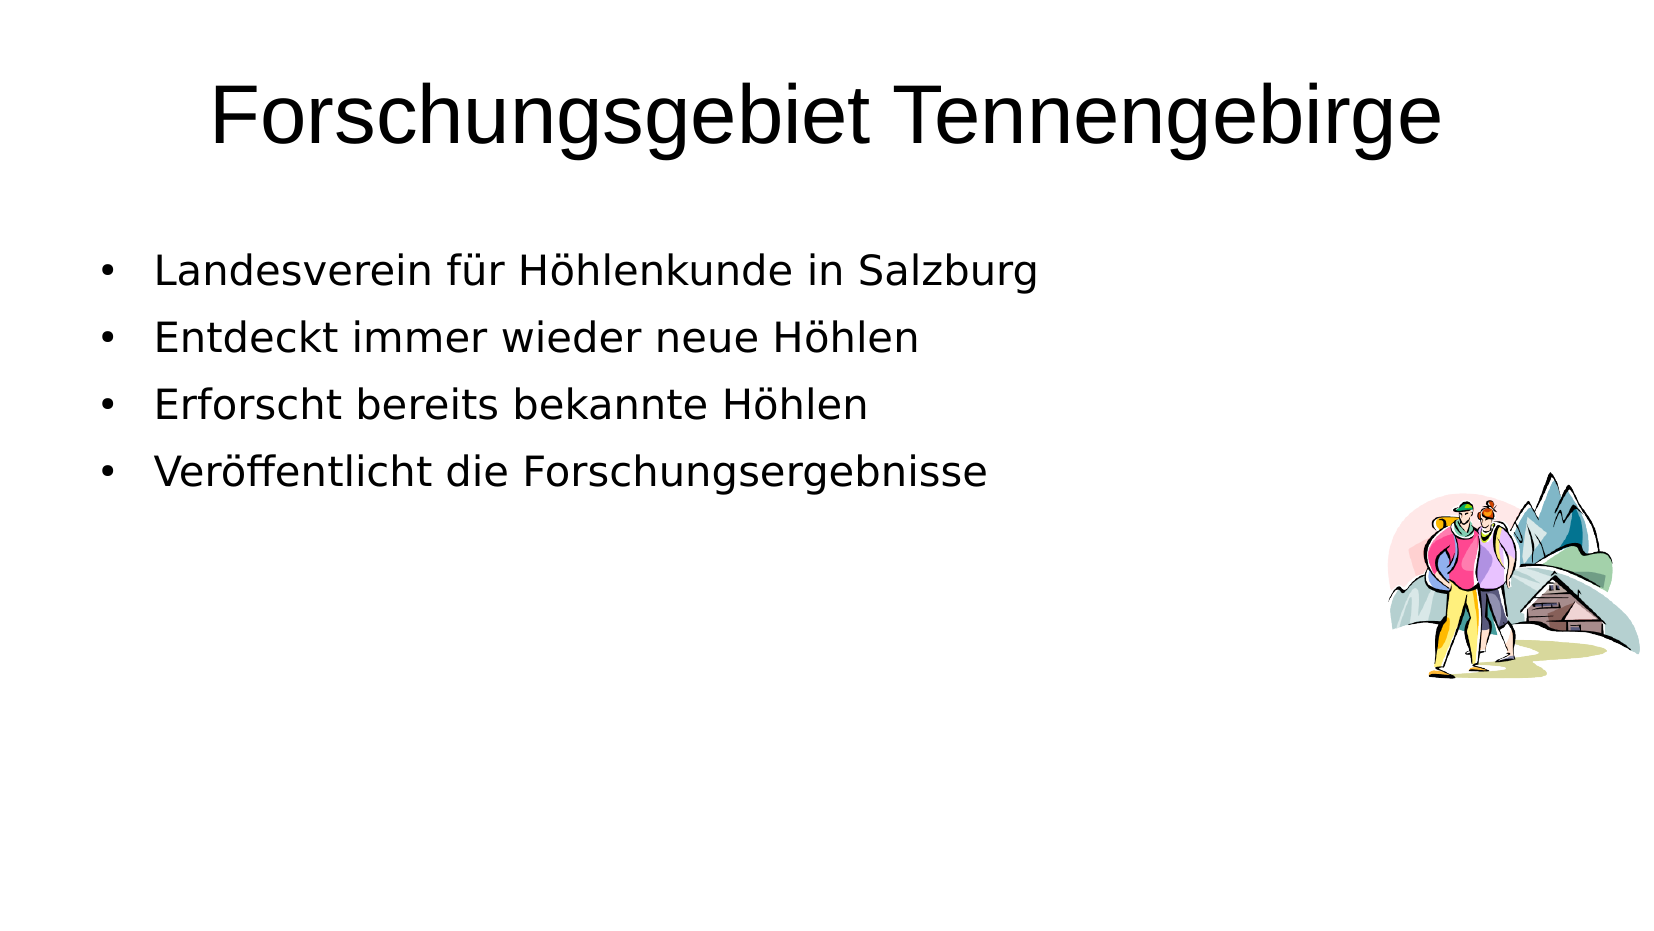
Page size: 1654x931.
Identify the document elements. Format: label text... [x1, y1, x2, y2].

picture [1387, 472, 1641, 680]
title Forschungsgebiet Tennengebirge [82, 37, 1571, 193]
list Landesverein für Höhlenkunde in Salzburg Entdeckt immer wieder neue Höhlen Erforscht bereits bekannte Höhlen Veröffentlicht die Forschungsergebnisse [82, 247, 1571, 672]
